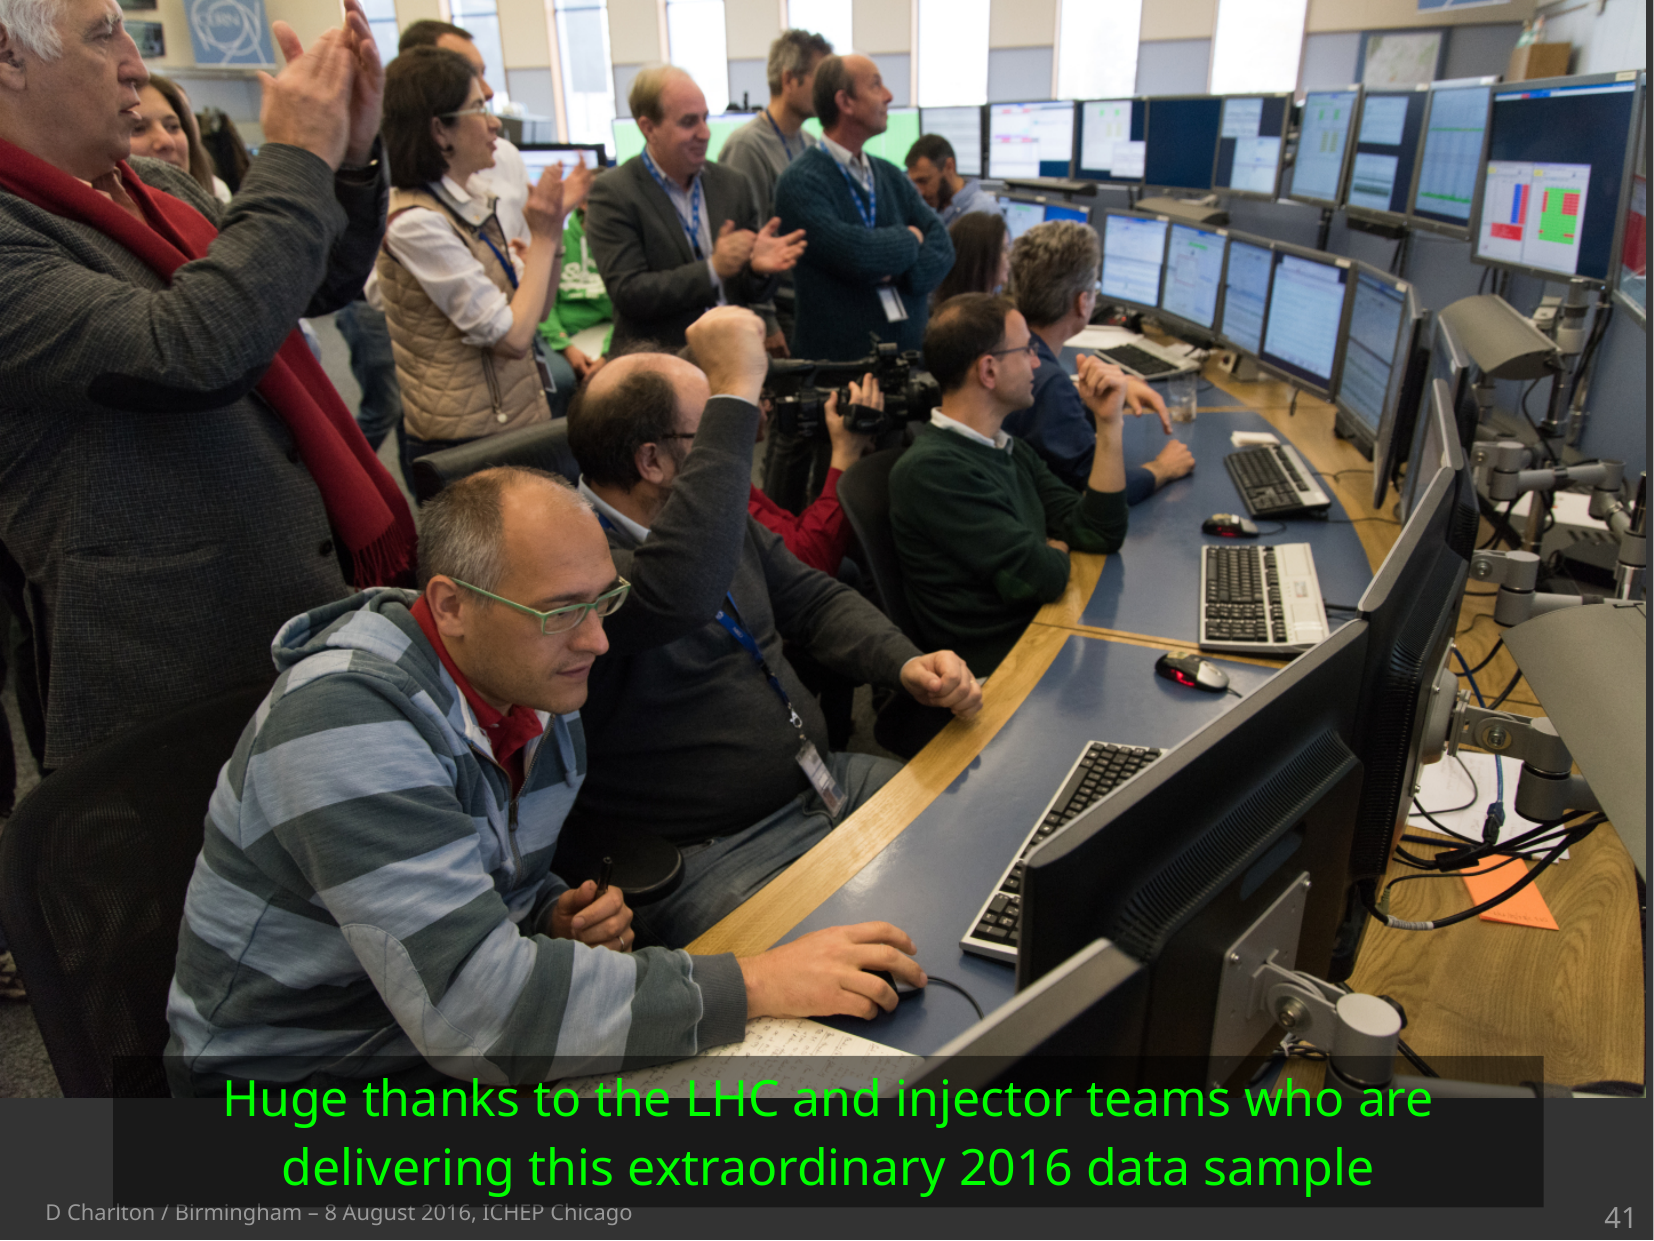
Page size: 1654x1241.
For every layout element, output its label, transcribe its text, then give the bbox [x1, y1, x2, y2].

picture [0, 0, 1646, 1098]
text_box Huge thanks to the LHC and injector teams who are delivering this extraordinary 2016 data sample [113, 1055, 1544, 1188]
